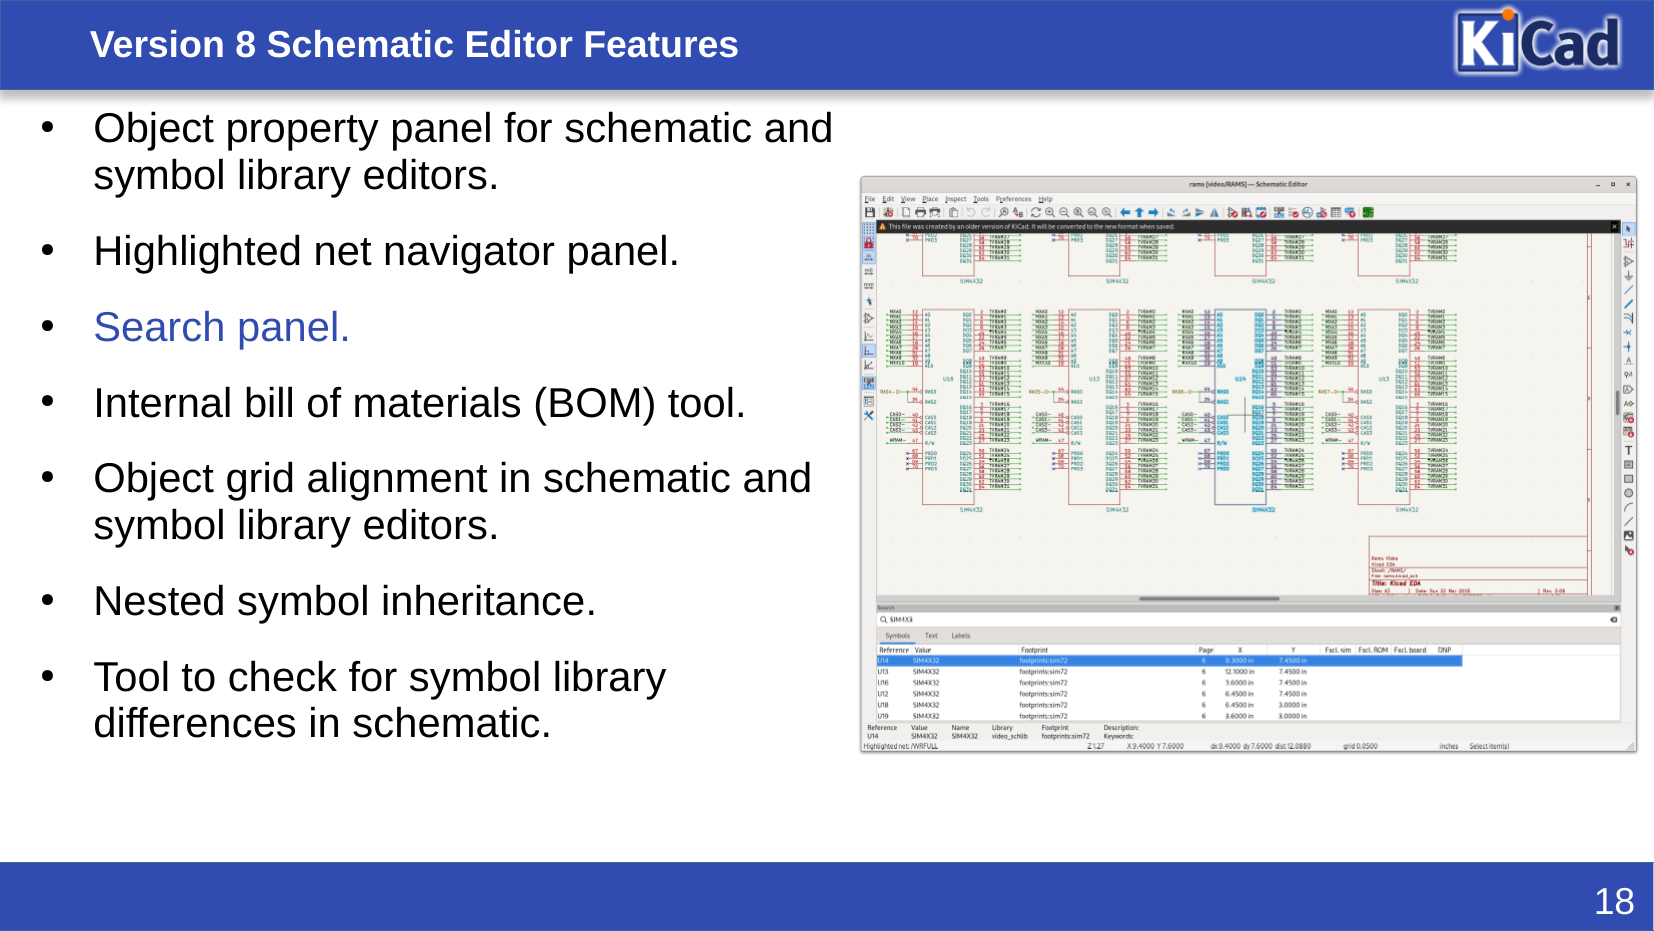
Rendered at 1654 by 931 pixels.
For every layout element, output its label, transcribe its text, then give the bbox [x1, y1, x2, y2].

text_box Version 8 Schematic Editor Features [0, 0, 1412, 90]
text_box <number> [1387, 873, 1651, 931]
picture [1412, 0, 1654, 92]
list Object property panel for schematic and symbol library editors. Highlighted net navigator panel. Search panel. Internal bill of materials (BOM) tool. Object grid alignment in schematic and symbol library editors. Nested symbol inheritance. Tool to check for symbol library differences in schematic. [22, 105, 848, 856]
picture [855, 171, 1643, 759]
text_box [0, 862, 1654, 931]
